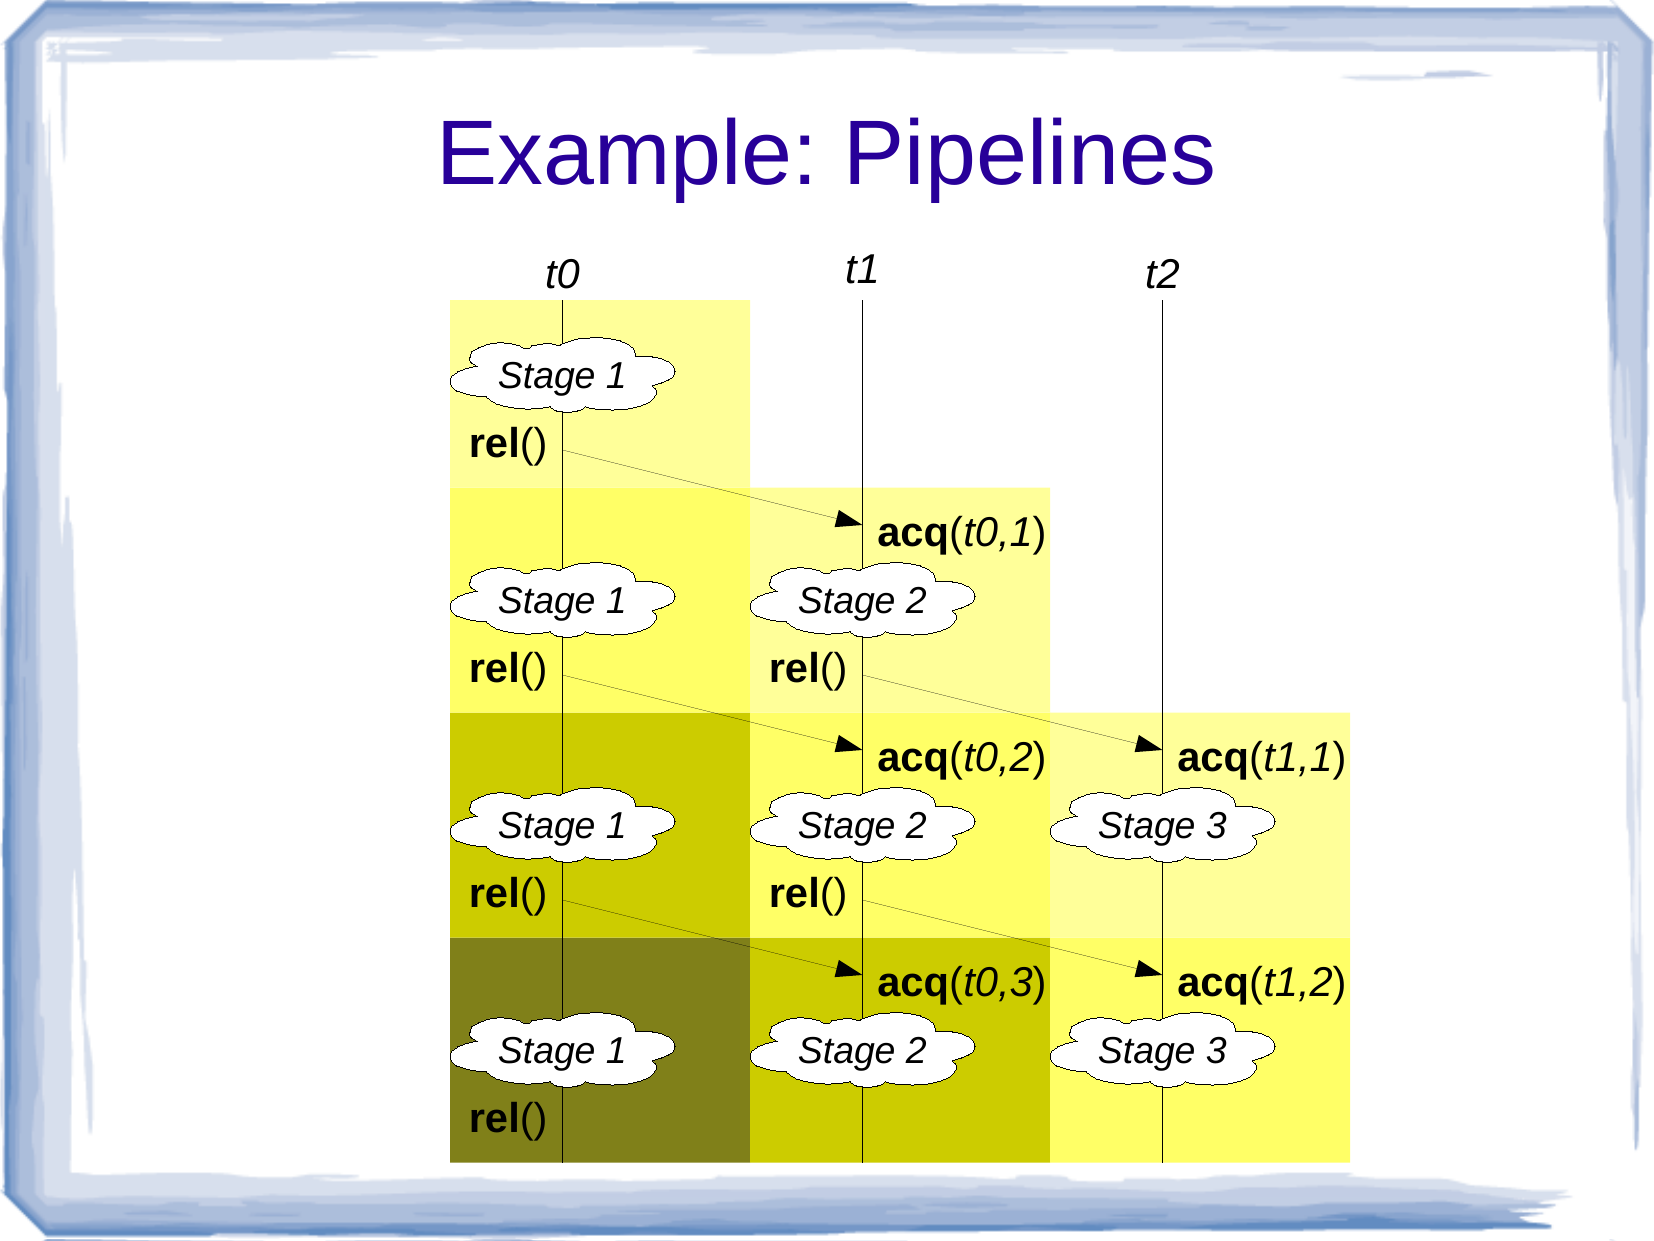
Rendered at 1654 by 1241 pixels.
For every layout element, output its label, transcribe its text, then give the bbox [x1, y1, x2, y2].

text_box [450, 699, 562, 827]
text_box [450, 385, 556, 412]
text_box Stage 2 [750, 787, 976, 863]
text_box [563, 676, 862, 974]
text_box [863, 788, 877, 793]
text_box [1163, 1013, 1351, 1163]
text_box [450, 610, 556, 637]
text_box [1163, 788, 1351, 951]
text_box [863, 676, 1062, 726]
text_box acq(t0,3) [862, 951, 1163, 1013]
text_box t2 [1125, 243, 1201, 305]
text_box [450, 474, 562, 602]
text_box [1163, 1013, 1177, 1018]
text_box acq(t1,2) [1163, 951, 1463, 1013]
text_box rel() [412, 862, 563, 924]
text_box rel() [412, 1087, 563, 1149]
text_box [563, 300, 862, 524]
text_box t1 [825, 238, 901, 300]
text_box Stage 3 [1050, 1012, 1276, 1088]
text_box rel() [412, 412, 563, 474]
text_box acq(t1,1) [1163, 726, 1463, 788]
text_box Stage 1 [450, 1012, 676, 1088]
text_box [450, 835, 556, 862]
text_box [863, 563, 877, 568]
text_box t0 [525, 243, 601, 305]
text_box Stage 1 [450, 337, 676, 413]
text_box acq(t0,2) [862, 726, 1163, 788]
text_box rel() [712, 862, 863, 924]
text_box Stage 3 [1050, 787, 1276, 863]
picture [0, 0, 1654, 1241]
text_box [863, 487, 1051, 501]
text_box [863, 901, 1062, 951]
text_box [863, 563, 1162, 726]
text_box acq(t0,1) [863, 501, 1162, 563]
text_box [450, 924, 562, 1052]
text_box [1163, 712, 1351, 726]
text_box [1163, 788, 1177, 793]
text_box [450, 300, 562, 377]
text_box Stage 2 [750, 562, 976, 638]
text_box [863, 1013, 1162, 1163]
text_box [863, 1013, 877, 1018]
text_box Stage 1 [450, 787, 676, 863]
text_box Stage 1 [450, 562, 676, 638]
text_box rel() [412, 637, 563, 699]
text_box [563, 901, 862, 1163]
text_box [450, 1060, 556, 1087]
text_box [563, 451, 862, 749]
text_box rel() [712, 637, 863, 699]
text_box [863, 788, 1162, 951]
text_box [450, 1149, 562, 1163]
text_box Stage 2 [750, 1012, 976, 1088]
title Example: Pipelines [82, 56, 1571, 250]
